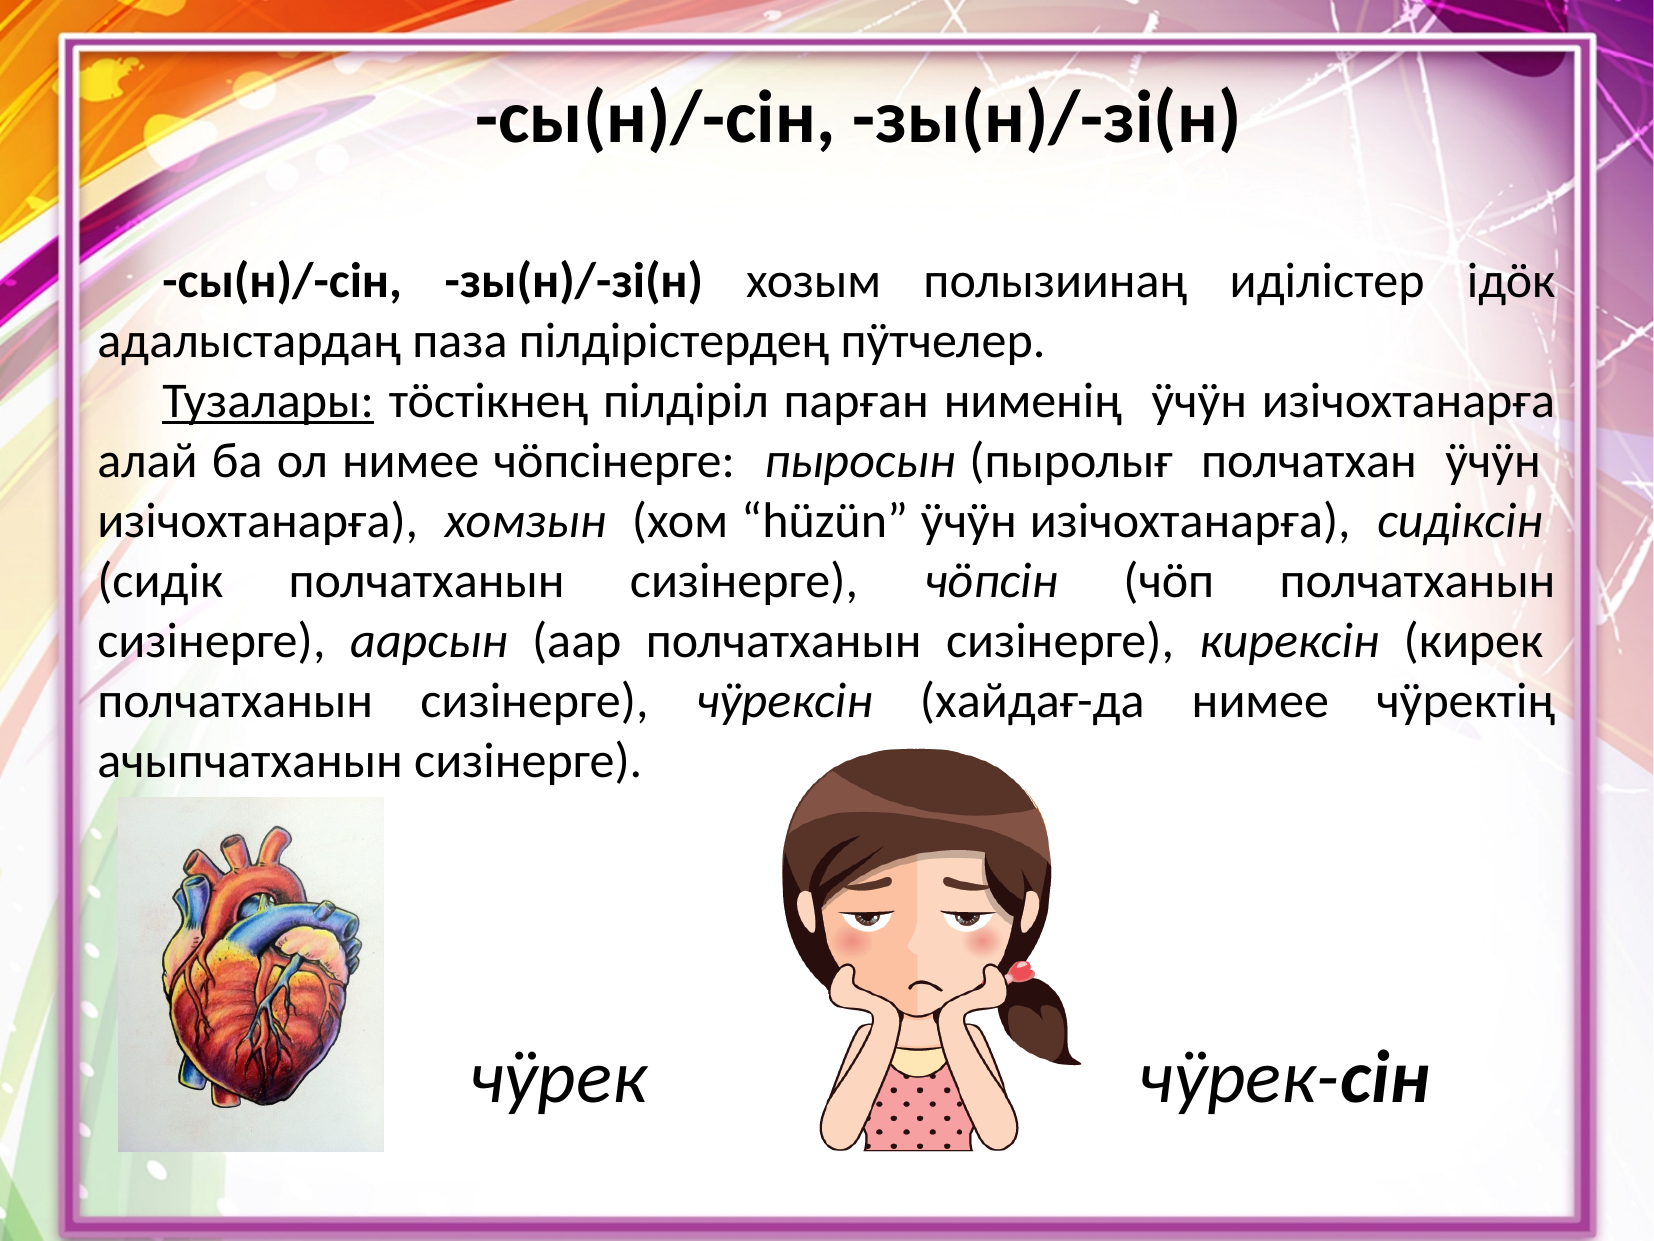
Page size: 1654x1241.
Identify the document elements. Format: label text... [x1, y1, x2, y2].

text_box -сы(н)/-сiн, -зы(н)/-зi(н) -сы(н)/-сiн, -зы(н)/-зi(н) хозым полызиинаң идiлiстер ідӧк адалыстардаң паза пiлдiрiстердең пӱтчелер. Тузалары: тӧстiкнең пiлдiрiл парған нименiң ӱчӱн изiчохтанарға алай ба ол нимее чӧпсiнерге: пыросын (пыролығ полчатхан ӱчӱн изiчохтанарға), хомзын (хом “hüzün” ӱчӱн изiчохтанарға), сидiксiн (сидiк полчатханын сизiнерге), чӧпсiн (чӧп полчатханын сизiнерге), аарсын (аар полчатханын сизiнерге), кирексiн (кирек полчатханын сизiнерге), чӱрексiн (хайдағ-да нимее чӱректiң ачыпчатханын сизiнерге). чӱрек чӱрек-сiн [82, 60, 1571, 996]
picture [0, 0, 1654, 1241]
